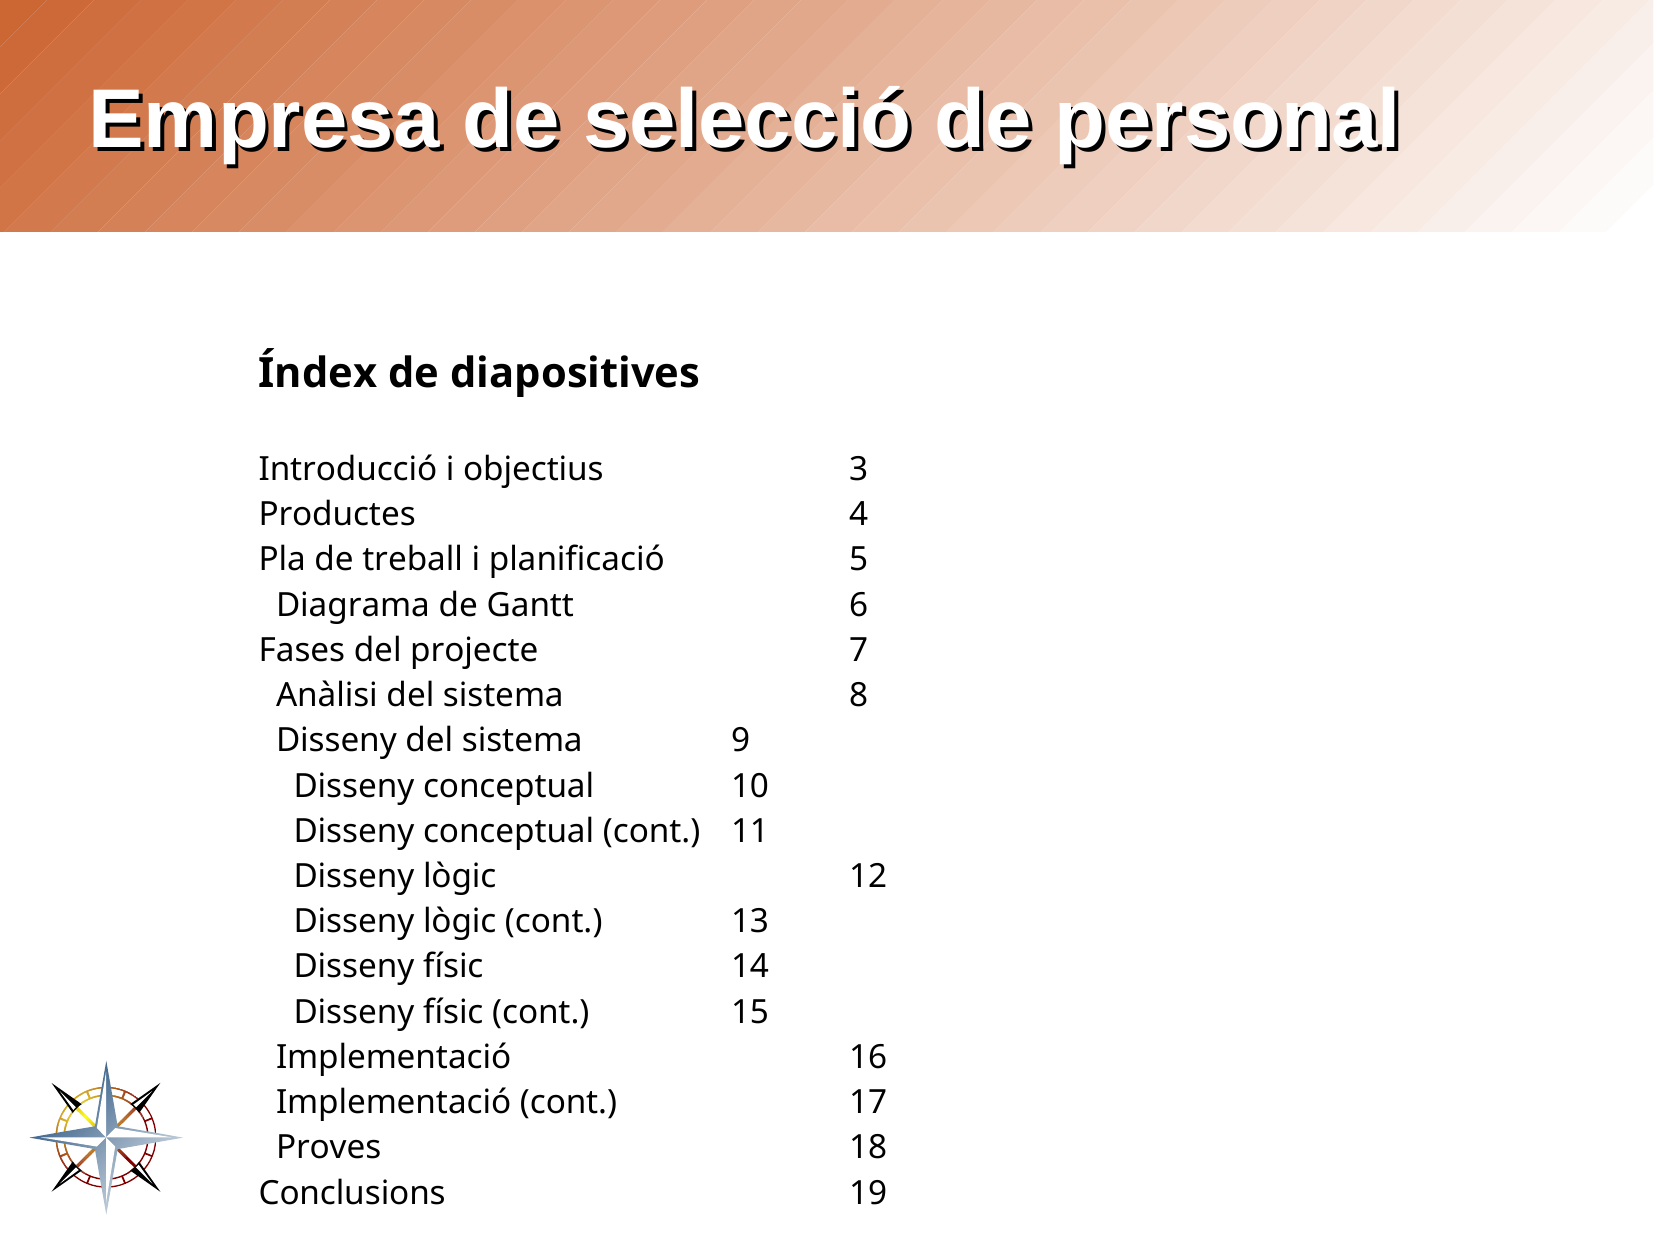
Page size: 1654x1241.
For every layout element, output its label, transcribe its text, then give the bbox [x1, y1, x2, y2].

title Empresa de selecció de personal [88, 0, 1625, 238]
subtitle Índex de diapositives Introducció i objectius 3 Productes 4 Pla de treball i planificació 5 Diagrama de Gantt 6 Fases del projecte 7 Anàlisi del sistema 8 Disseny del sistema 9 Disseny conceptual 10 Disseny conceptual (cont.) 11 Disseny lògic 12 Disseny lògic (cont.) 13 Disseny físic 14 Disseny físic (cont.) 15 Implementació 16 Implementació (cont.) 17 Proves 18 Conclusions 19 [258, 351, 1633, 1206]
